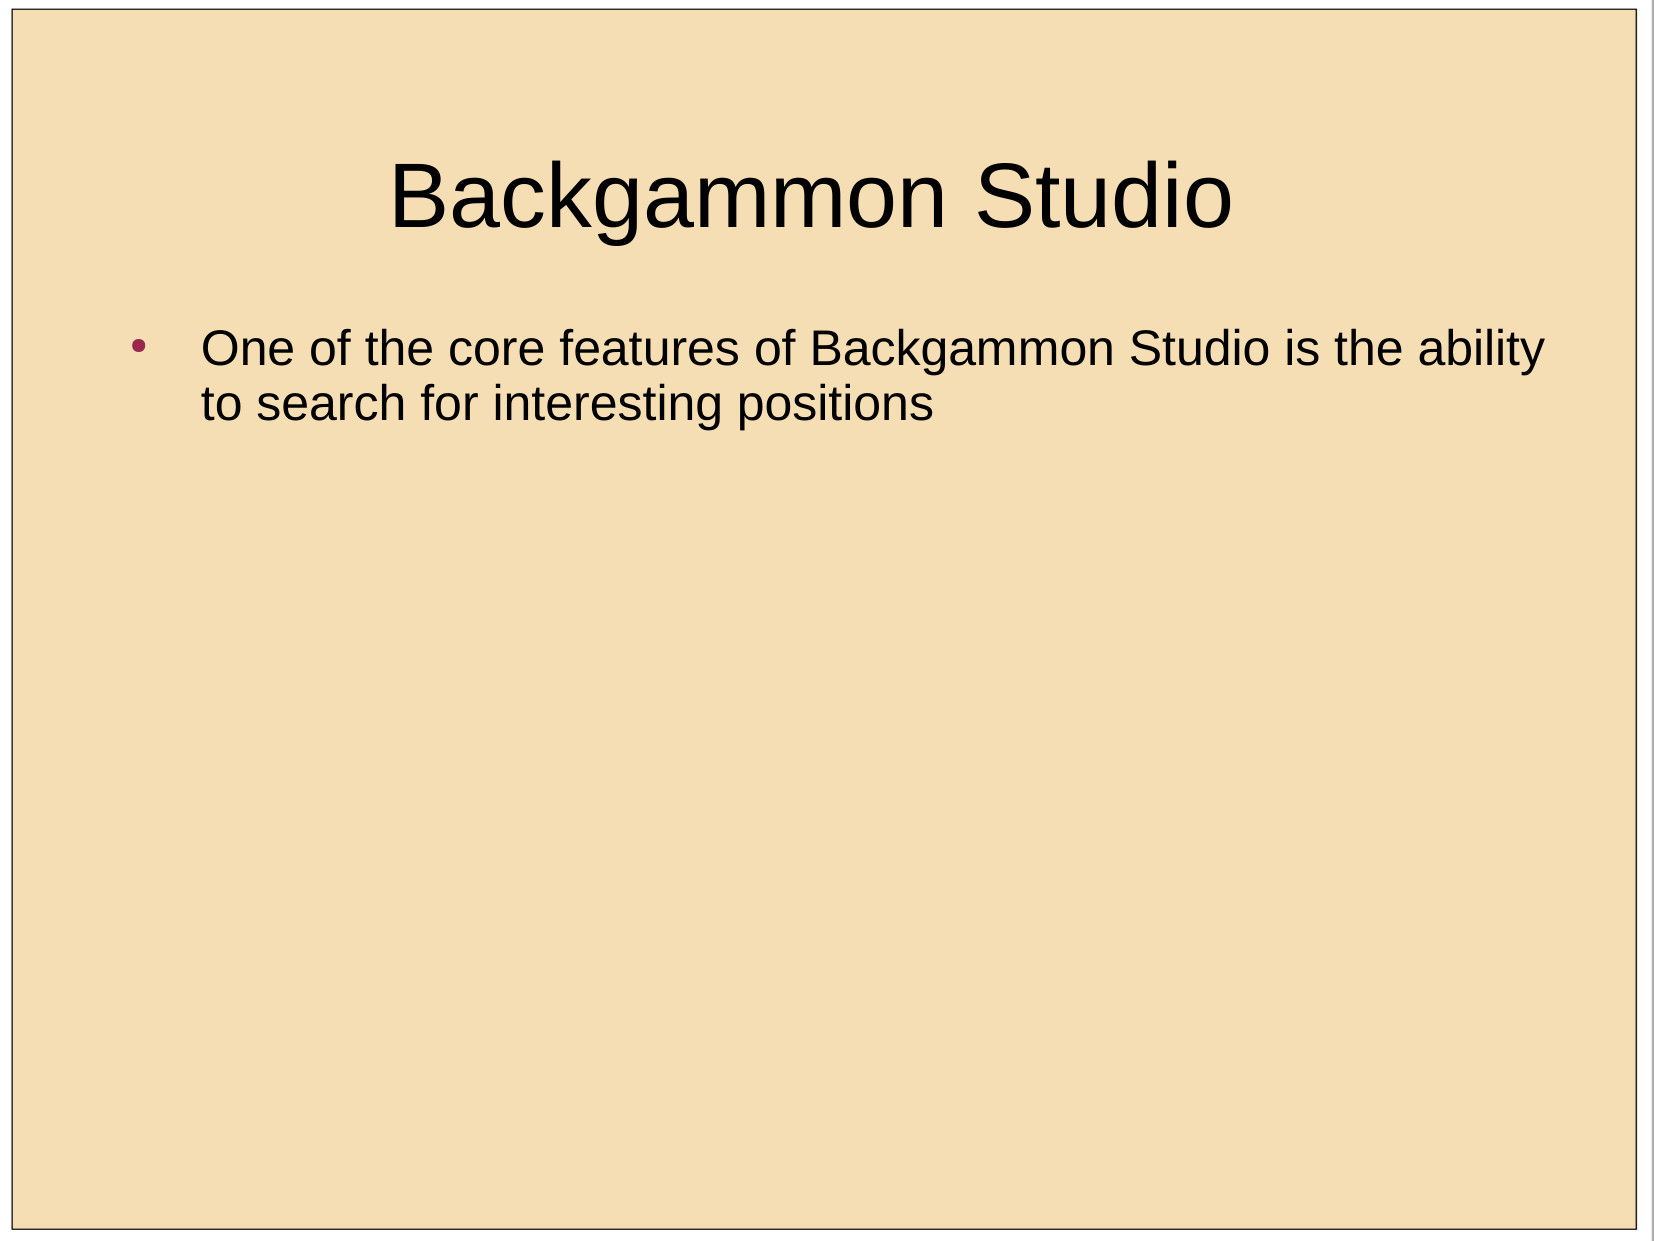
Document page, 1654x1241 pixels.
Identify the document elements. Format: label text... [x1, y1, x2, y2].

list One of the core features of Backgammon Studio is the ability to search for interesting positions [118, 319, 1571, 945]
picture [0, 0, 1654, 1241]
title Backgammon Studio [118, 112, 1506, 281]
